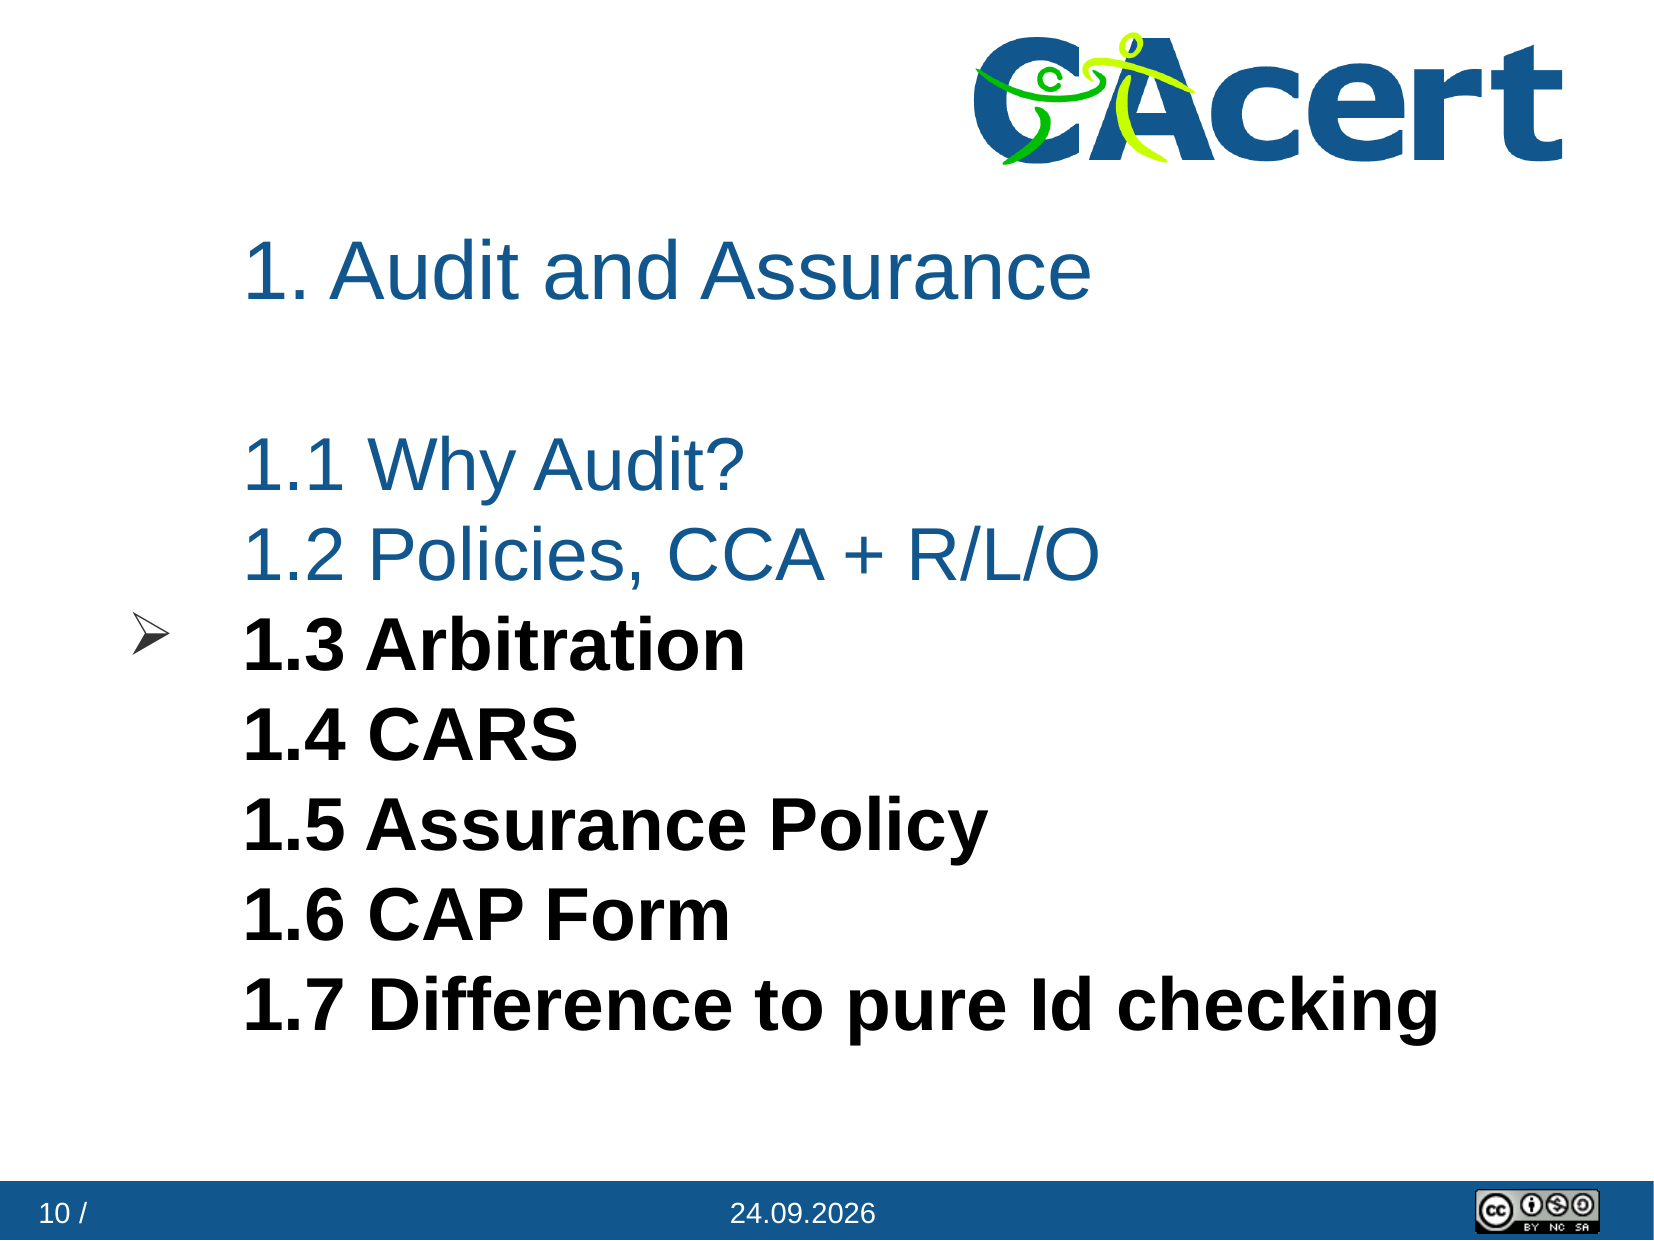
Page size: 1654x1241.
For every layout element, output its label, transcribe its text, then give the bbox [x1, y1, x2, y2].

title 1. Audit and Assurance 1.1 Why Audit? 1.2 Policies, CCA + R/L/O 1.3 Arbitration 1.4 CARS 1.5 Assurance Policy 1.6 CAP Form 1.7 Difference to pure Id checking [242, 243, 1565, 1018]
text_box [65, 237, 231, 1024]
